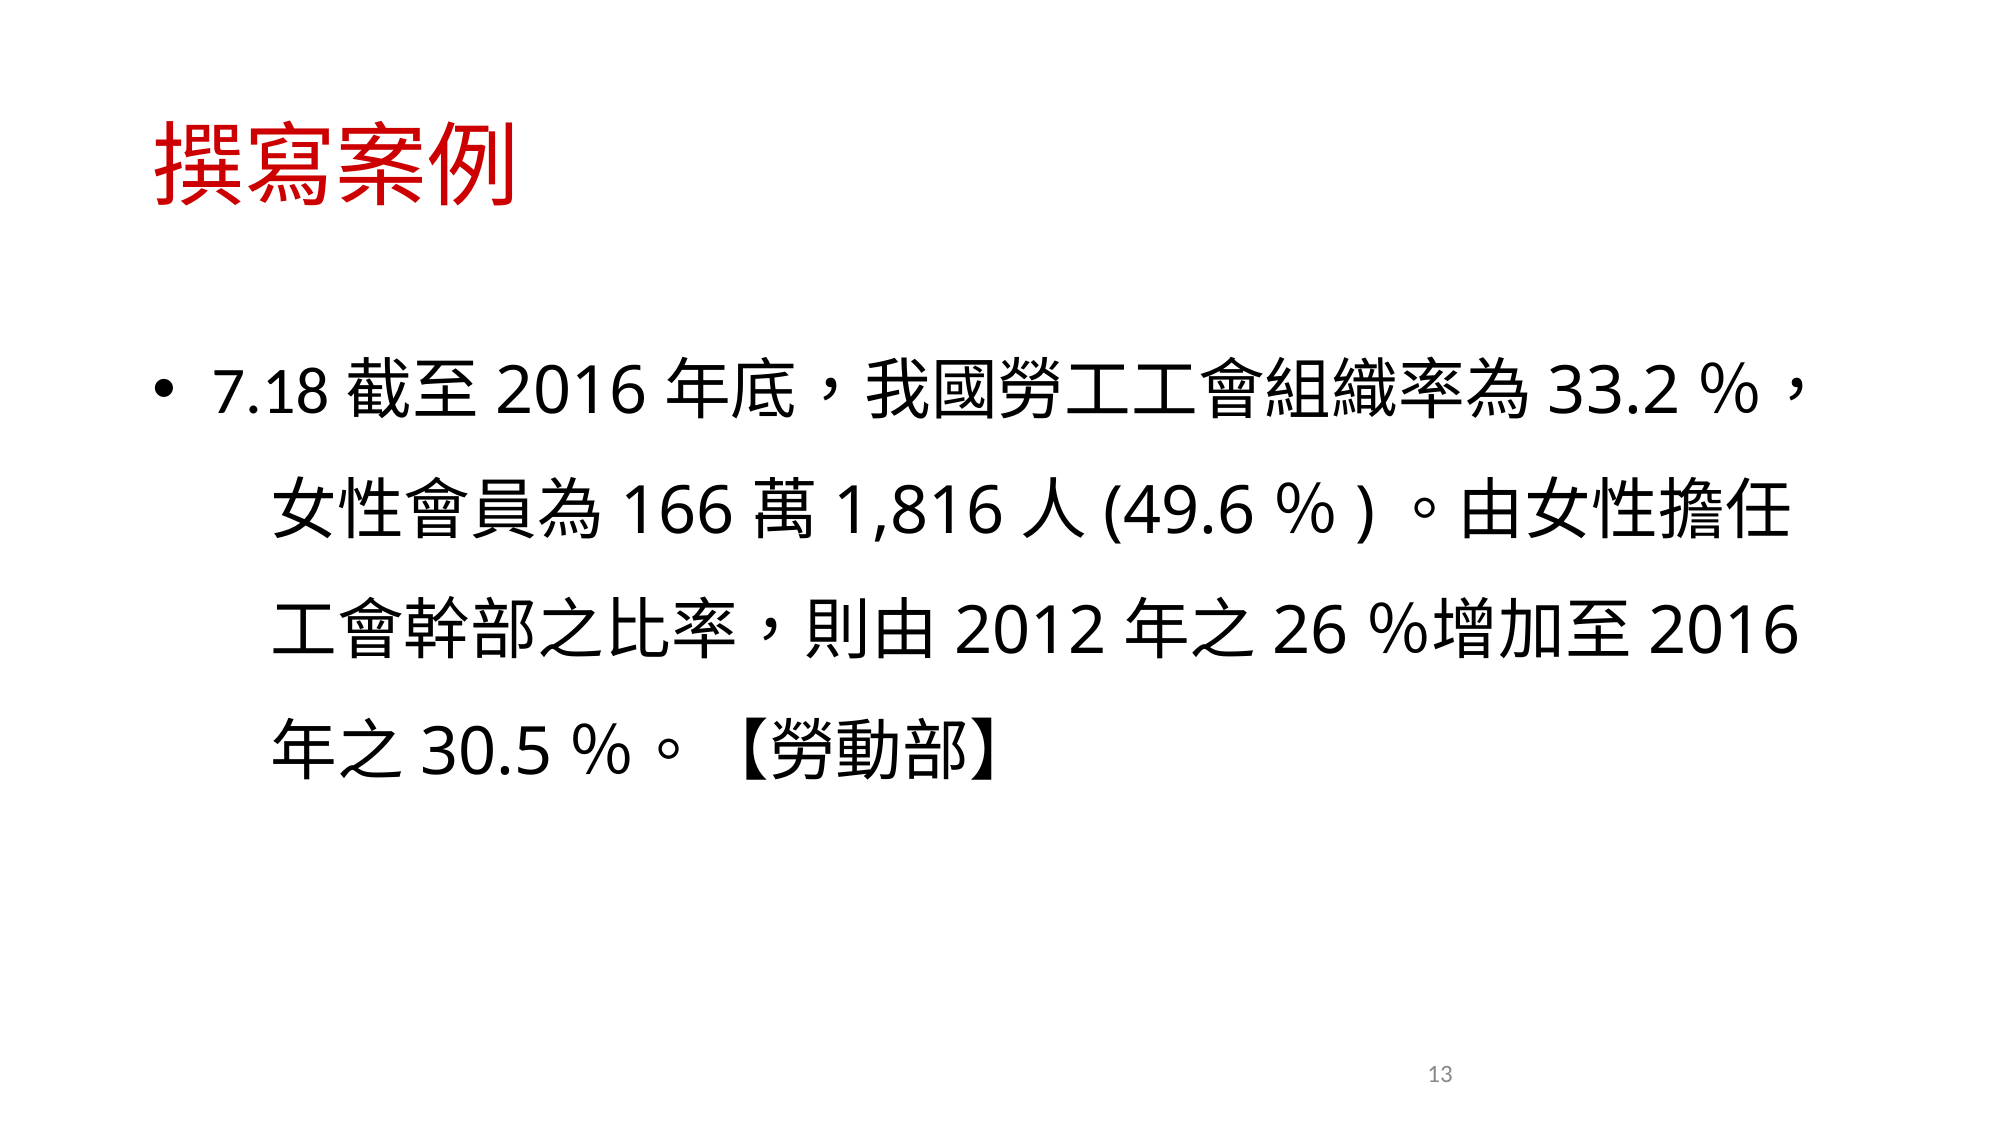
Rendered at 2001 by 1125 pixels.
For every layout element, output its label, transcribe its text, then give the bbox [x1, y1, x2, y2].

list 7.18 截至2016年底，我國勞工工會組織率為33.2％，女性會員為166萬1,816人(49.6％)。由女性擔任工會幹部之比率，則由2012年之26％增加至2016年之30.5％。【勞動部】 [137, 299, 1863, 1014]
title 撰寫案例 [137, 59, 1863, 278]
text_box 13 [1412, 1042, 1863, 1103]
